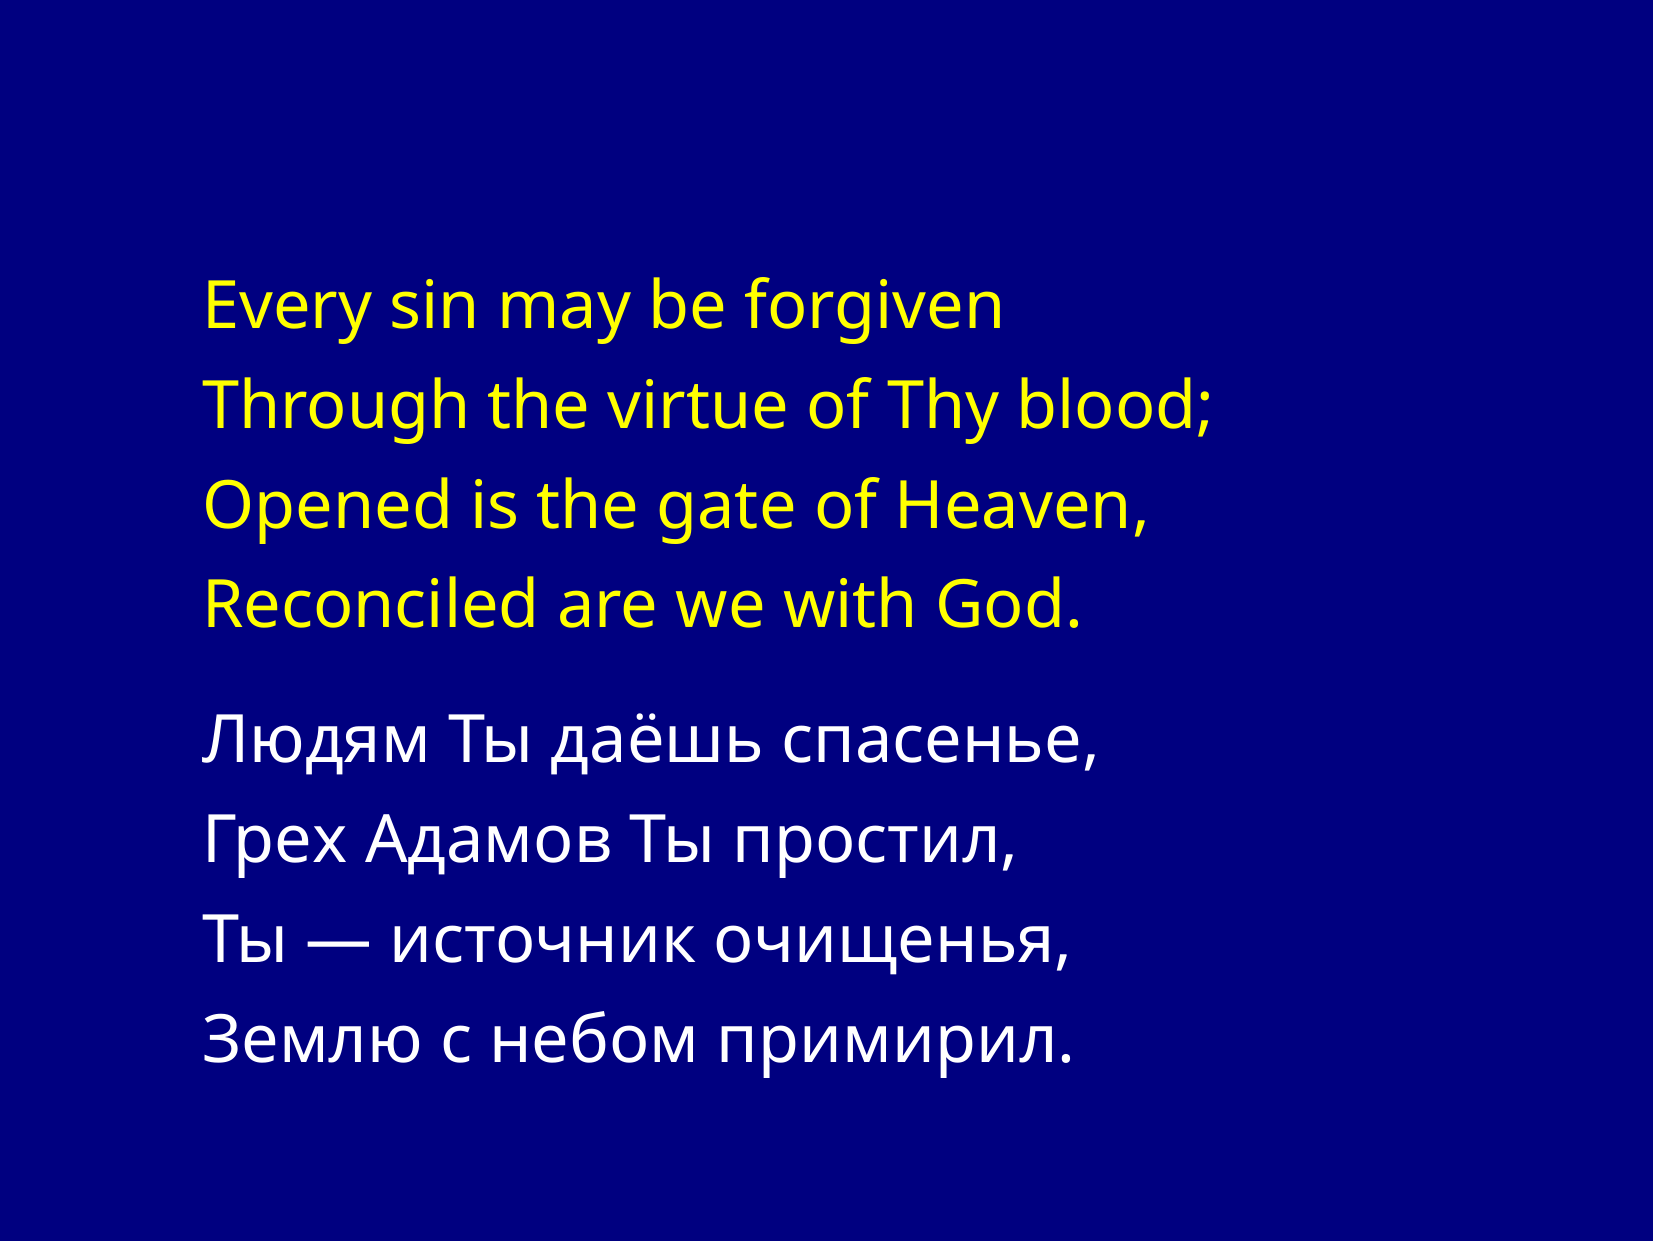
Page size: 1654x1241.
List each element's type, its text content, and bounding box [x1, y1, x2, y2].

text_box Every sin may be forgiven Through the virtue of Thy blood; Opened is the gate of Heaven, Reconciled are we with God. [75, 150, 1576, 638]
text_box Людям Ты даёшь спасенье, Грех Адамов Ты простил, Ты — источник очищенья, Землю с небом примирил. [75, 675, 1576, 1163]
